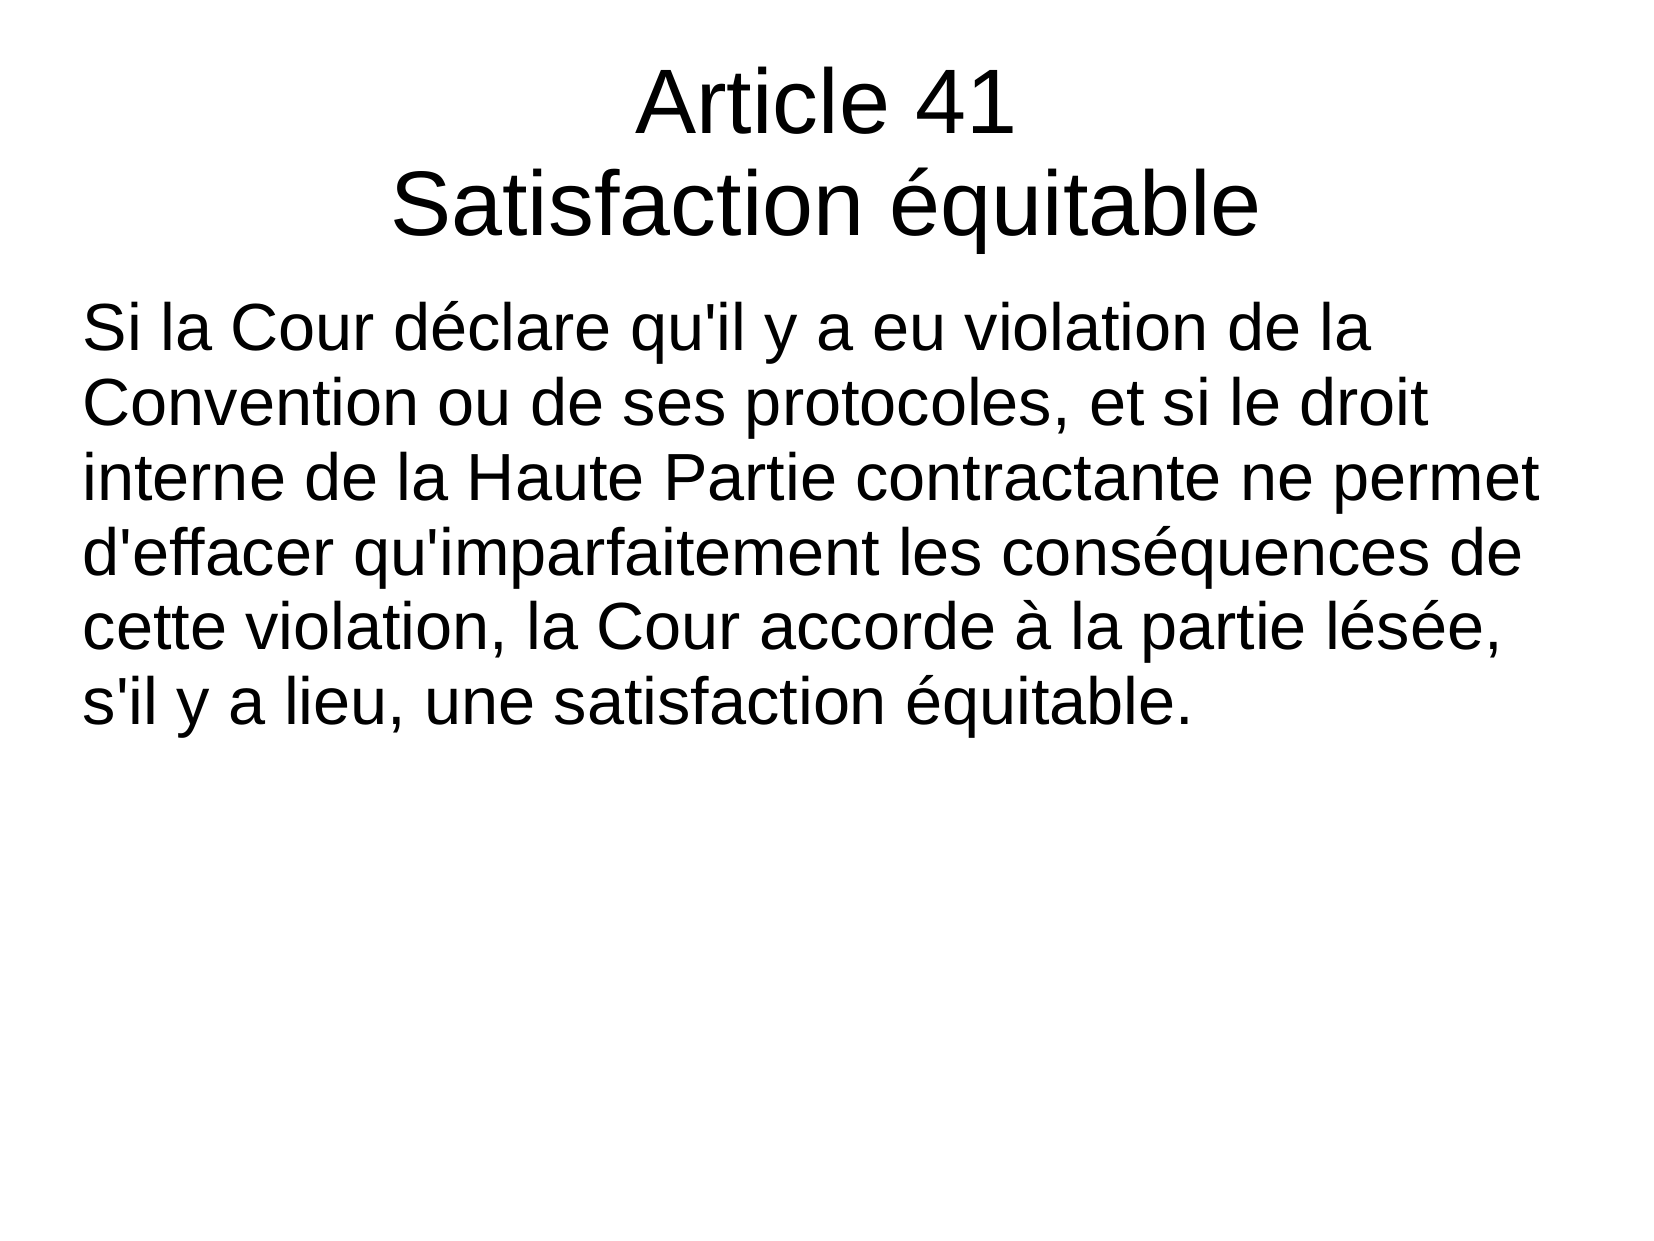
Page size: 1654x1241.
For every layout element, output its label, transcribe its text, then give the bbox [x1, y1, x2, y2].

list Si la Cour déclare qu'il y a eu violation de la Convention ou de ses protocoles, et si le droit interne de la Haute Partie contractante ne permet d'effacer qu'imparfaitement les conséquences de cette violation, la Cour accorde à la partie lésée, s'il y a lieu, une satisfaction équitable. [82, 290, 1571, 1010]
title Article 41 Satisfaction équitable [82, 49, 1571, 257]
